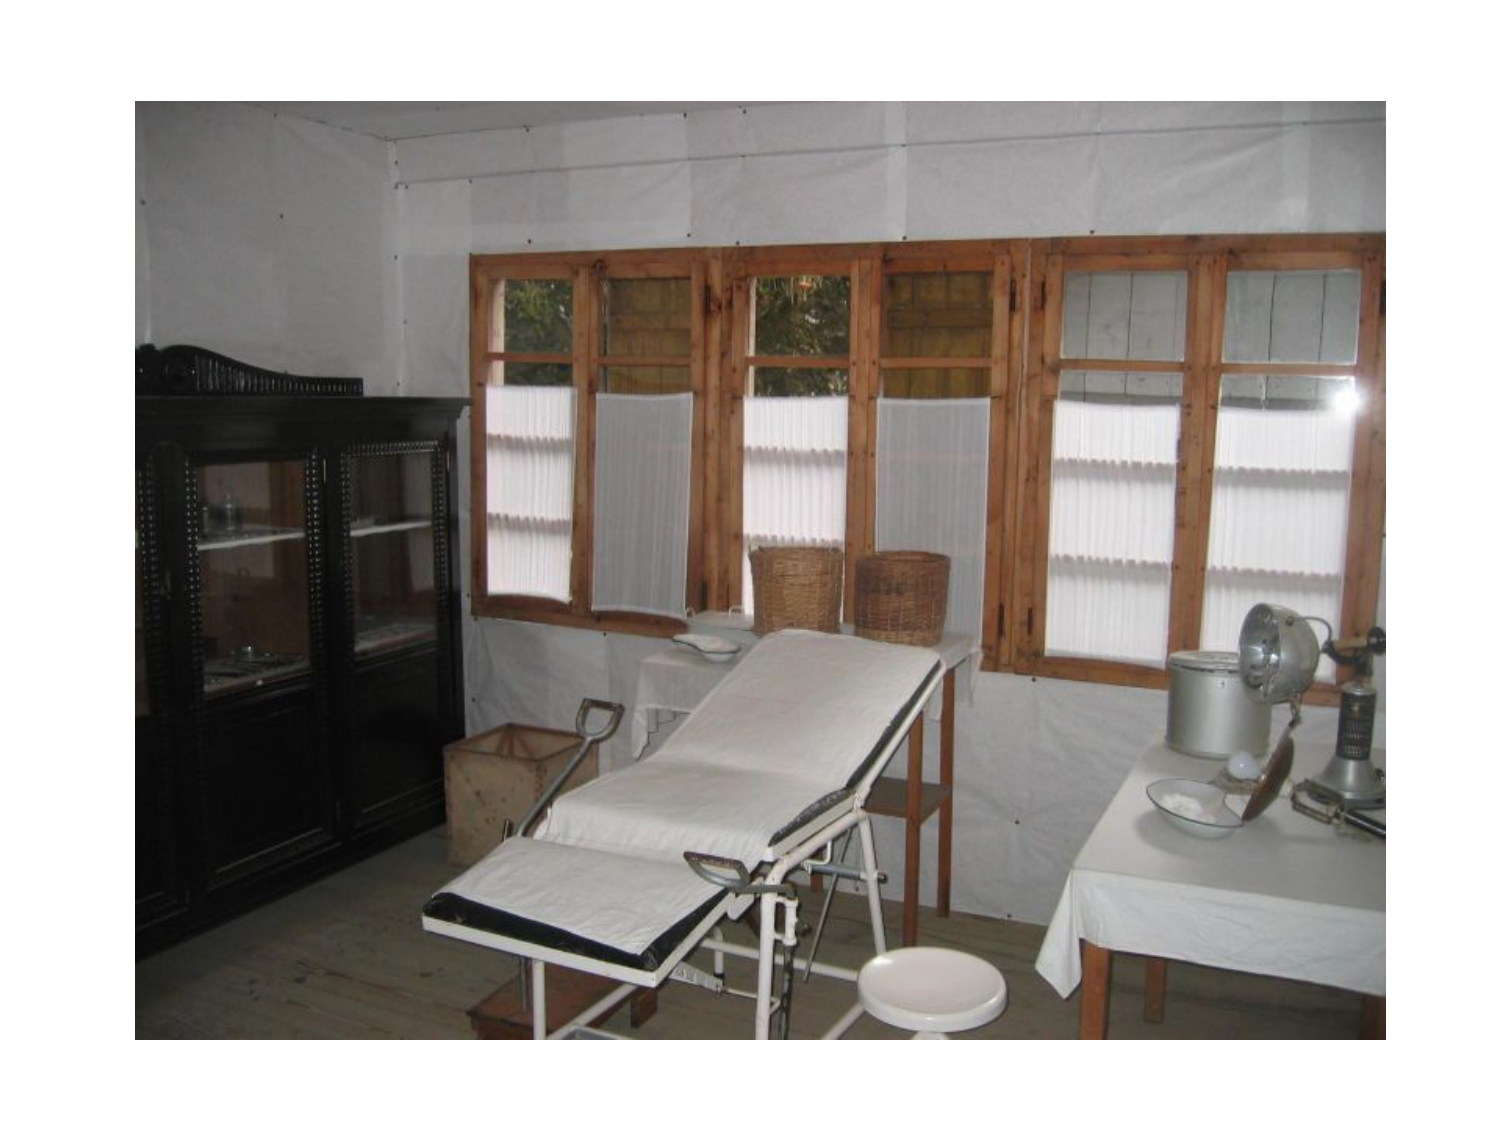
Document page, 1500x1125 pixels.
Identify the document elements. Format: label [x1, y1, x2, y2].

picture [135, 101, 1386, 1040]
